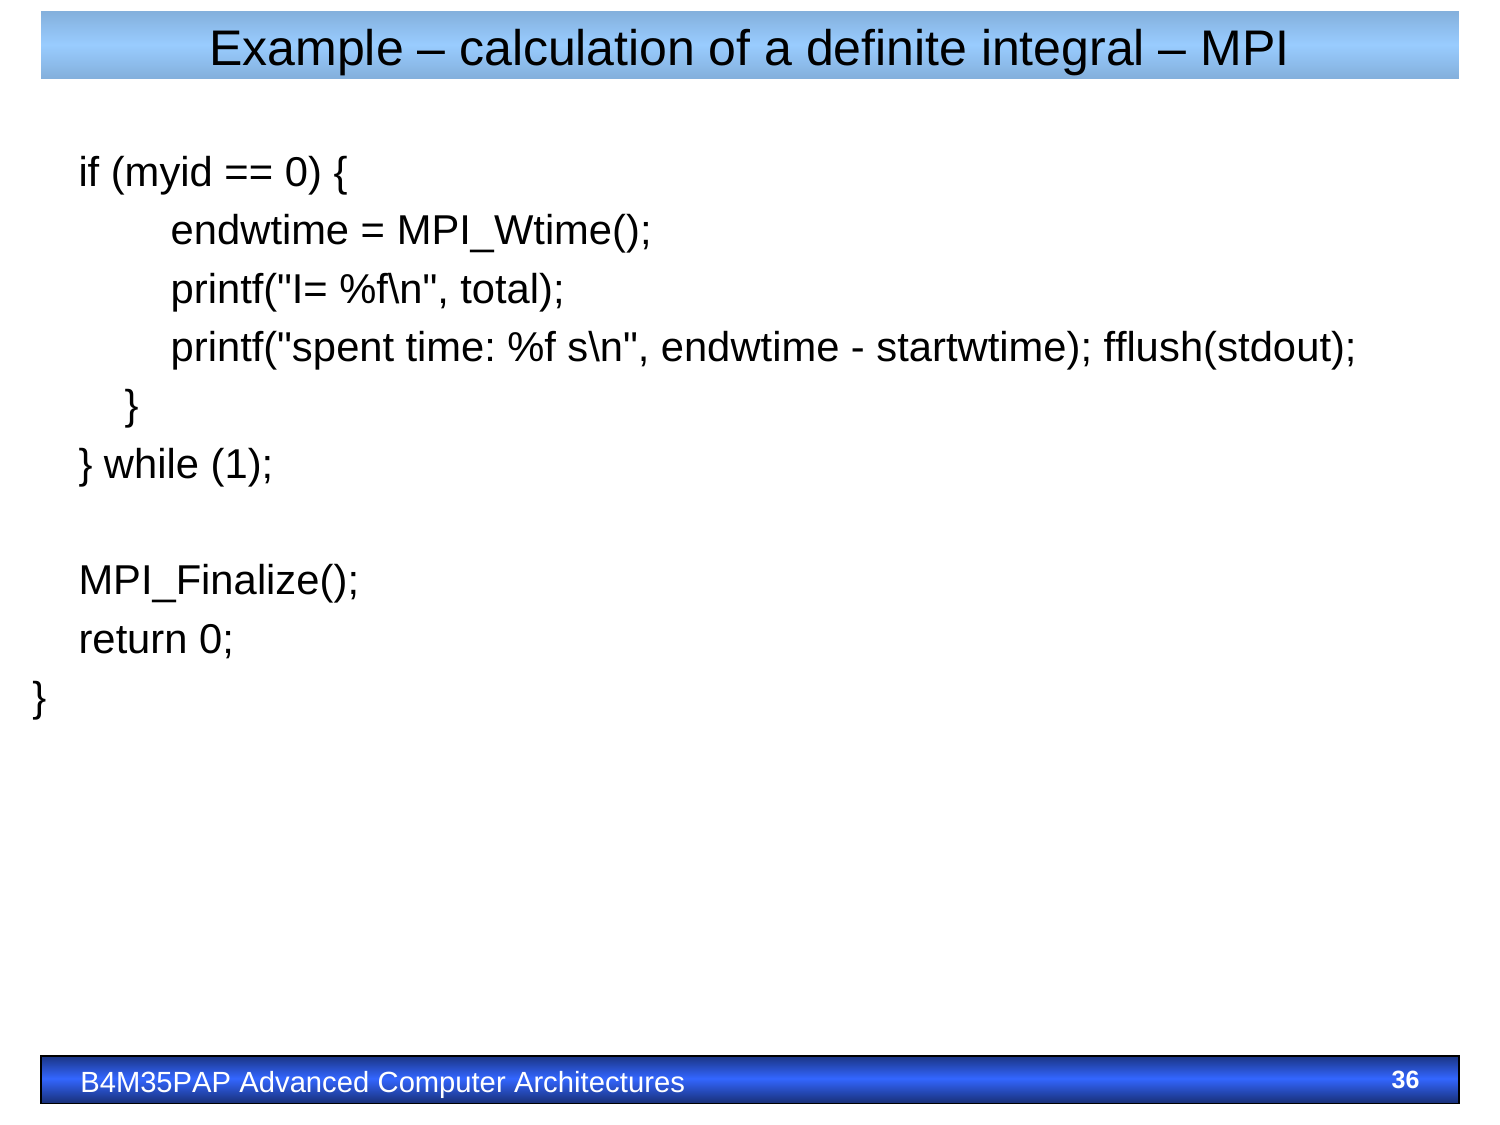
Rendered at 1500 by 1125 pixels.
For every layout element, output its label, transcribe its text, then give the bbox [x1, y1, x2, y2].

list if (myid == 0) { endwtime = MPI_Wtime(); printf("I= %f\n", total); printf("spent time: %f s\n", endwtime - startwtime); fflush(stdout); } } while (1); MPI_Finalize(); return 0; } [17, 78, 1500, 1024]
title Example – calculation of a definite integral – MPI [41, 11, 1459, 78]
